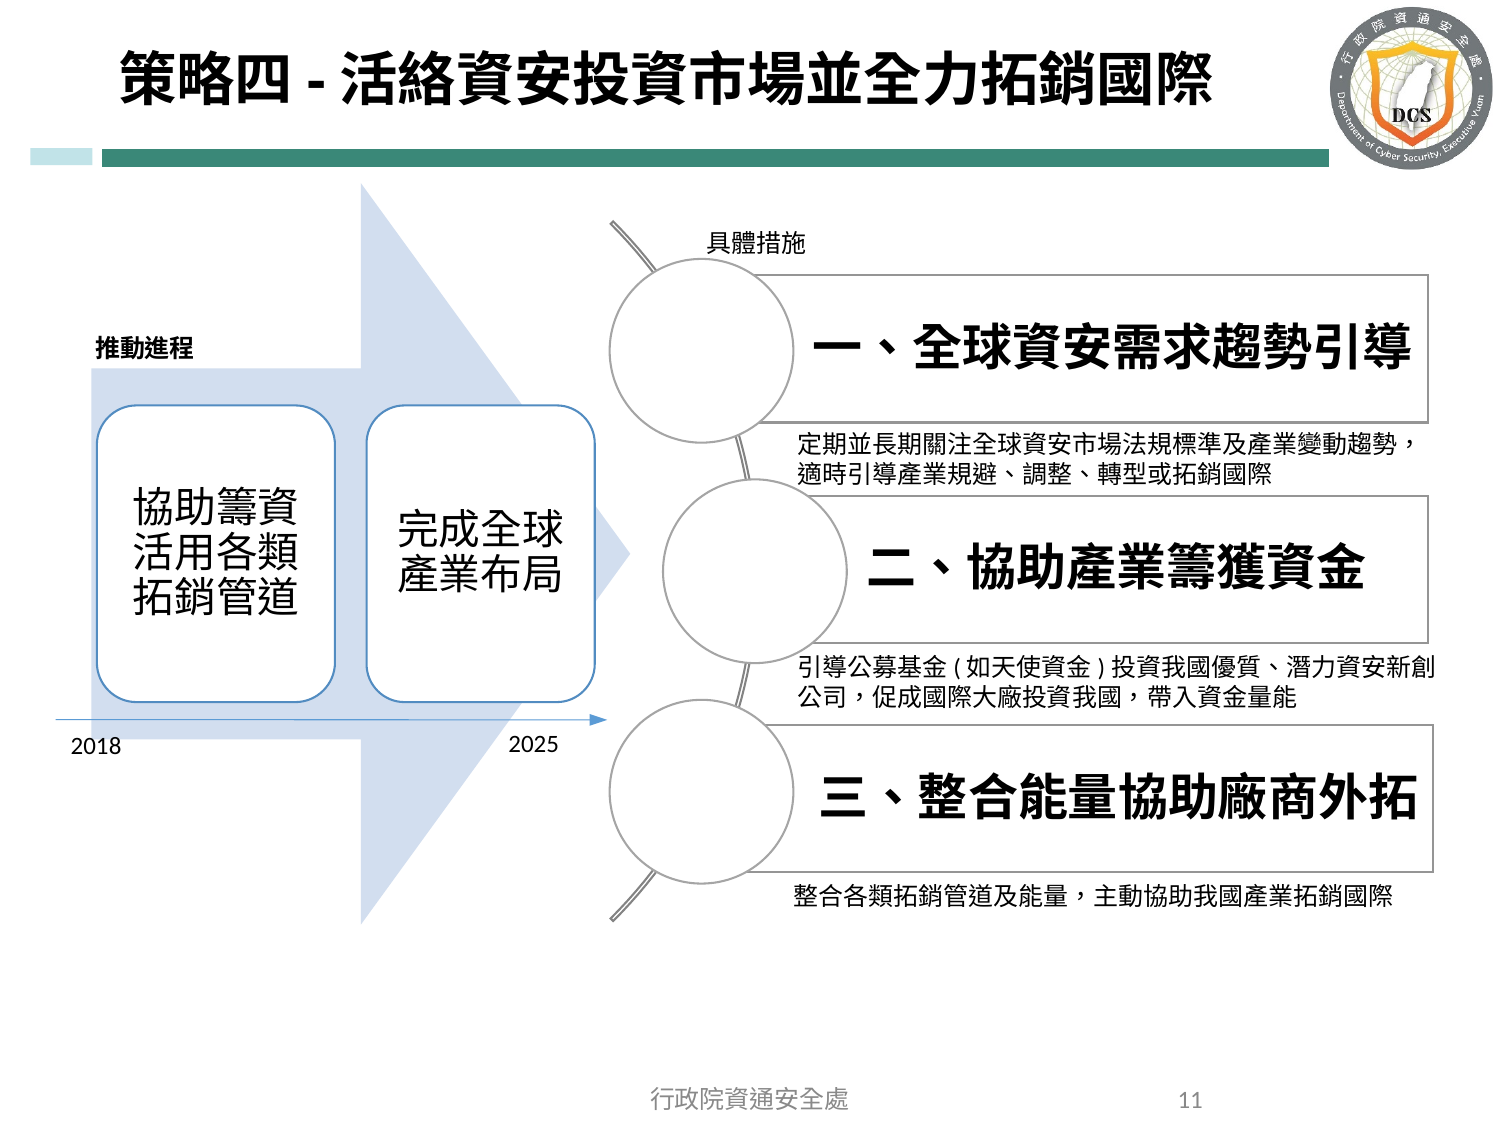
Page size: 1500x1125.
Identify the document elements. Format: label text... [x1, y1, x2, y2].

text_box [595, 505, 631, 603]
text_box 協助籌資活用各類拓銷管道 [96, 405, 335, 703]
text_box [609, 259, 794, 443]
title 策略四-活絡資安投資市場並全力拓銷國際 [103, 21, 1397, 142]
text_box 行政院資通安全處 [496, 1076, 1004, 1120]
text_box 引導公募基金(如天使資金)投資我國優質、潛力資安新創公司，促成國際大廠投資我國，帶入資金量能 [782, 643, 1460, 720]
text_box 2025 [493, 719, 576, 766]
text_box 完成全球產業布局 [366, 405, 595, 703]
text_box [1162, 1076, 1500, 1120]
text_box 定期並長期關注全球資安市場法規標準及產業變動趨勢， 適時引導產業規避、調整、轉型或拓銷國際 [782, 420, 1460, 497]
text_box [91, 183, 523, 719]
text_box [663, 479, 847, 664]
text_box 具體措施 [691, 220, 823, 266]
text_box 推動進程 [79, 324, 212, 371]
text_box 三、整合能量協助廠商外拓 [747, 725, 1434, 873]
text_box 2018 [55, 722, 138, 768]
text_box [91, 721, 493, 925]
text_box [609, 699, 794, 884]
text_box 整合各類拓銷管道及能量，主動協助我國產業拓銷國際 [778, 872, 1457, 919]
text_box 二、協助產業籌獲資金 [811, 497, 1429, 643]
text_box 一、全球資安需求趨勢引導 [755, 275, 1428, 423]
